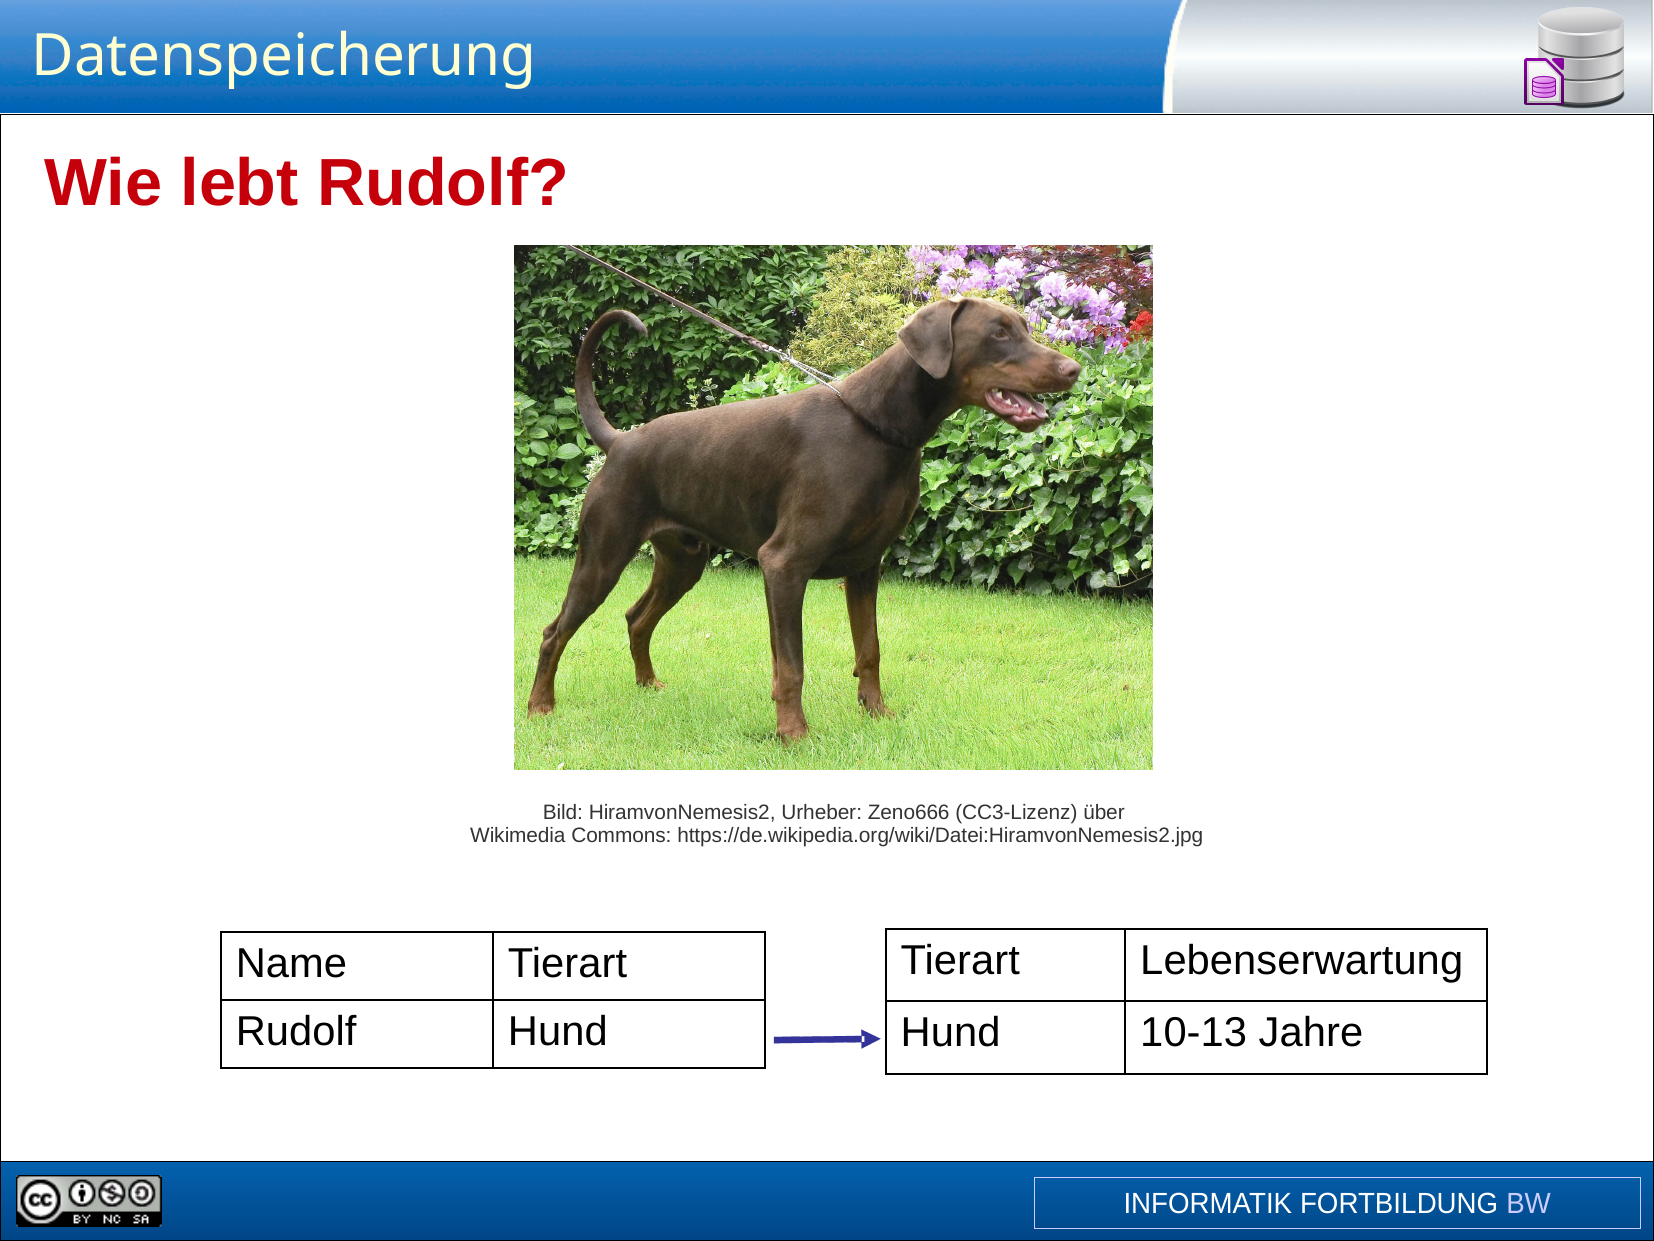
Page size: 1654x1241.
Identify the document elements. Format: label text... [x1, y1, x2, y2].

table_cell Hund [887, 1002, 1124, 1073]
table_cell Rudolf [222, 1001, 492, 1067]
table_header Lebenserwartung [1126, 930, 1486, 1000]
list Wie lebt Rudolf? [32, 145, 1472, 306]
table_header Name [222, 933, 492, 999]
table_cell 10-13 Jahre [1126, 1002, 1486, 1073]
title Datenspeicherung [31, 14, 1151, 92]
table_header Tierart [887, 930, 1124, 1000]
picture [514, 306, 1153, 770]
picture [16, 1175, 162, 1227]
picture [0, 0, 1654, 113]
text_box Bild: HiramvonNemesis2, Urheber: Zeno666 (CC3-Lizenz) über Wikimedia Commons: https://de.wikipedia.org/wiki/Datei:HiramvonNemesis2.jpg [436, 793, 1237, 855]
picture [771, 1026, 885, 1054]
table_header Tierart [494, 933, 764, 999]
table_cell Hund [494, 1001, 764, 1067]
